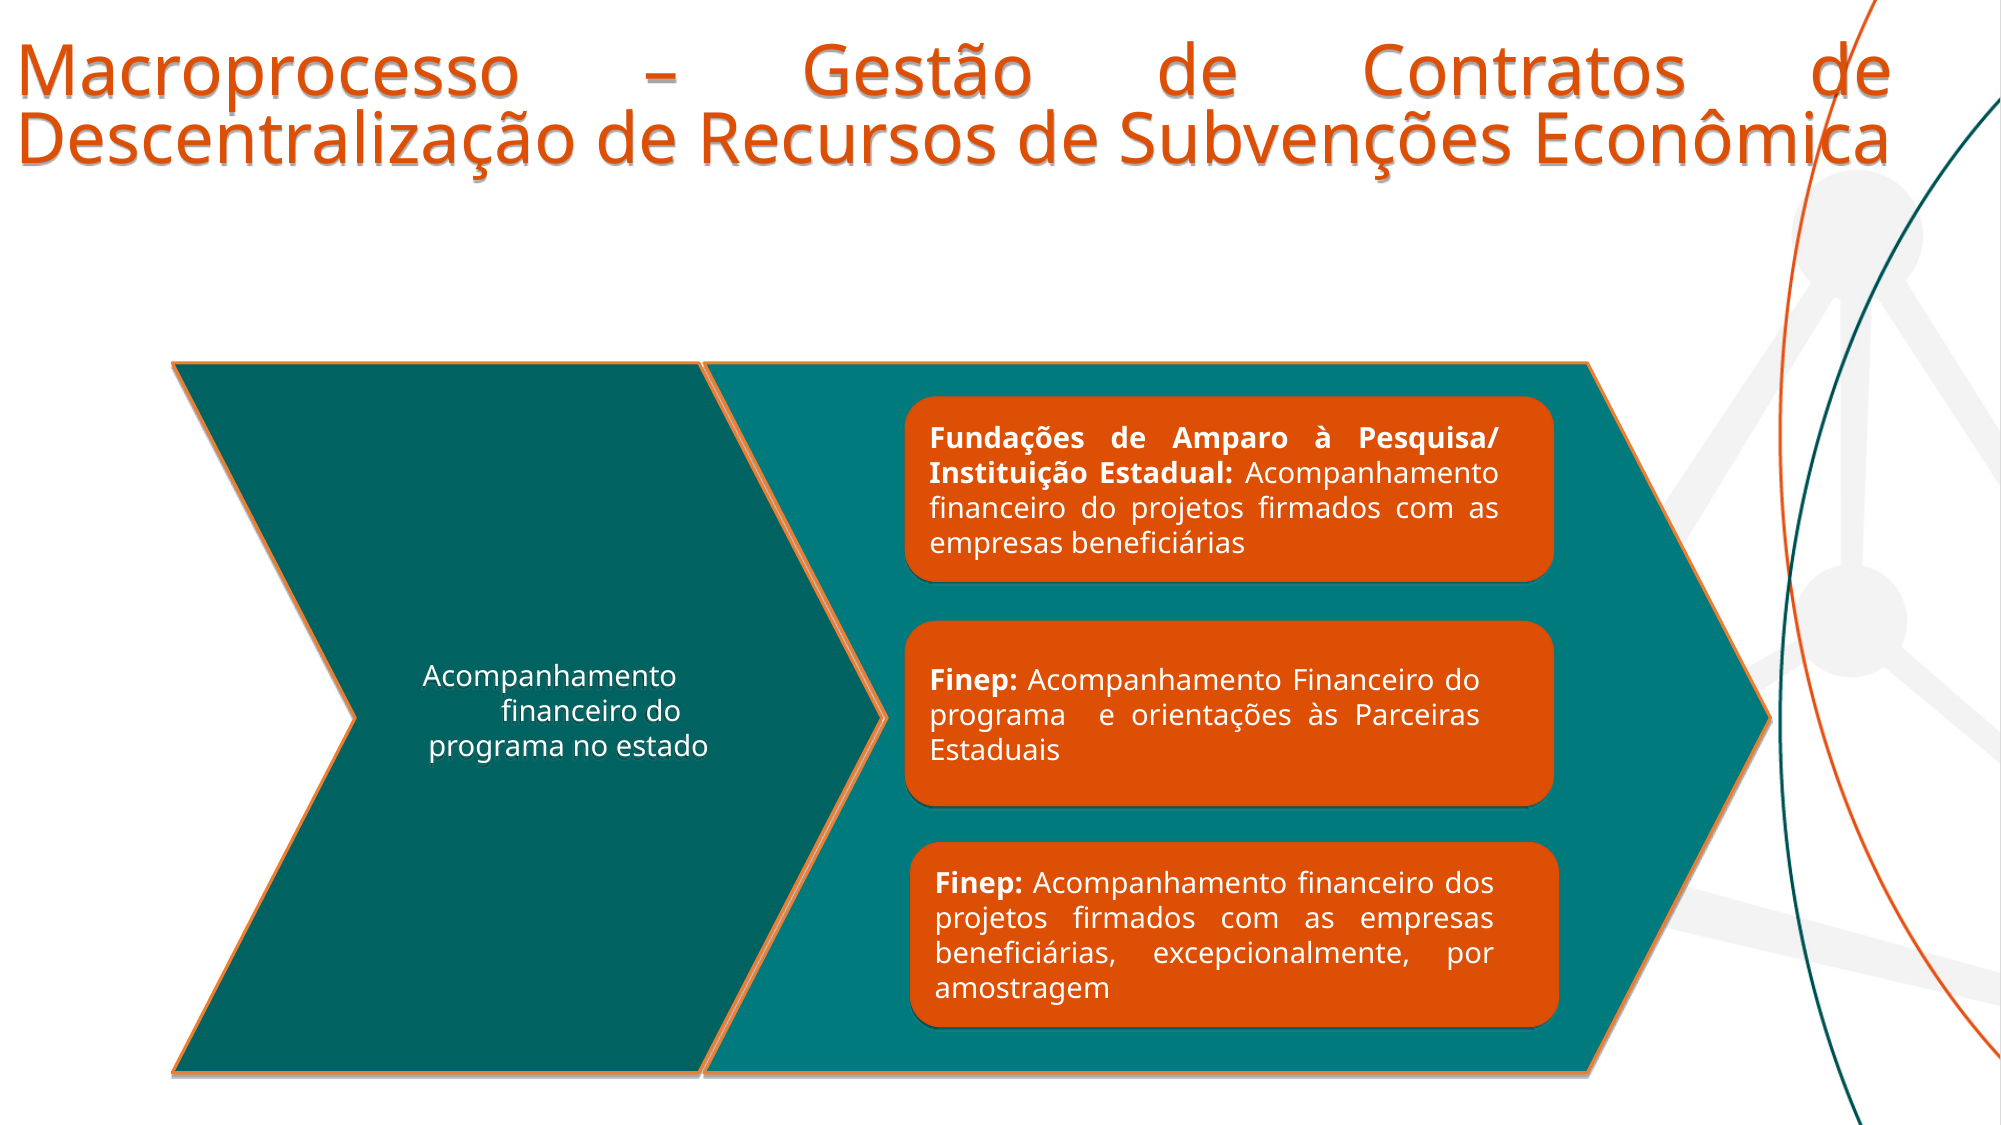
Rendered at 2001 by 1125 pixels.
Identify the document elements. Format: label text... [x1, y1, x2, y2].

text_box Finep: Acompanhamento Financeiro do programa e orientações às Parceiras Estaduais [905, 621, 1554, 806]
text_box Finep: Acompanhamento financeiro dos projetos firmados com as empresas beneficiárias, excepcionalmente, por amostragem [910, 842, 1559, 1027]
text_box [78, 261, 1771, 1073]
text_box Fundações de Amparo à Pesquisa/ Instituição Estadual: Acompanhamento financeiro do projetos firmados com as empresas beneficiárias [905, 397, 1554, 582]
text_box Macroprocesso – Gestão de Contratos de Descentralização de Recursos de Subvenções Econômica [0, 33, 1942, 200]
text_box Acompanhamento financeiro do programa no estado [397, 645, 741, 776]
